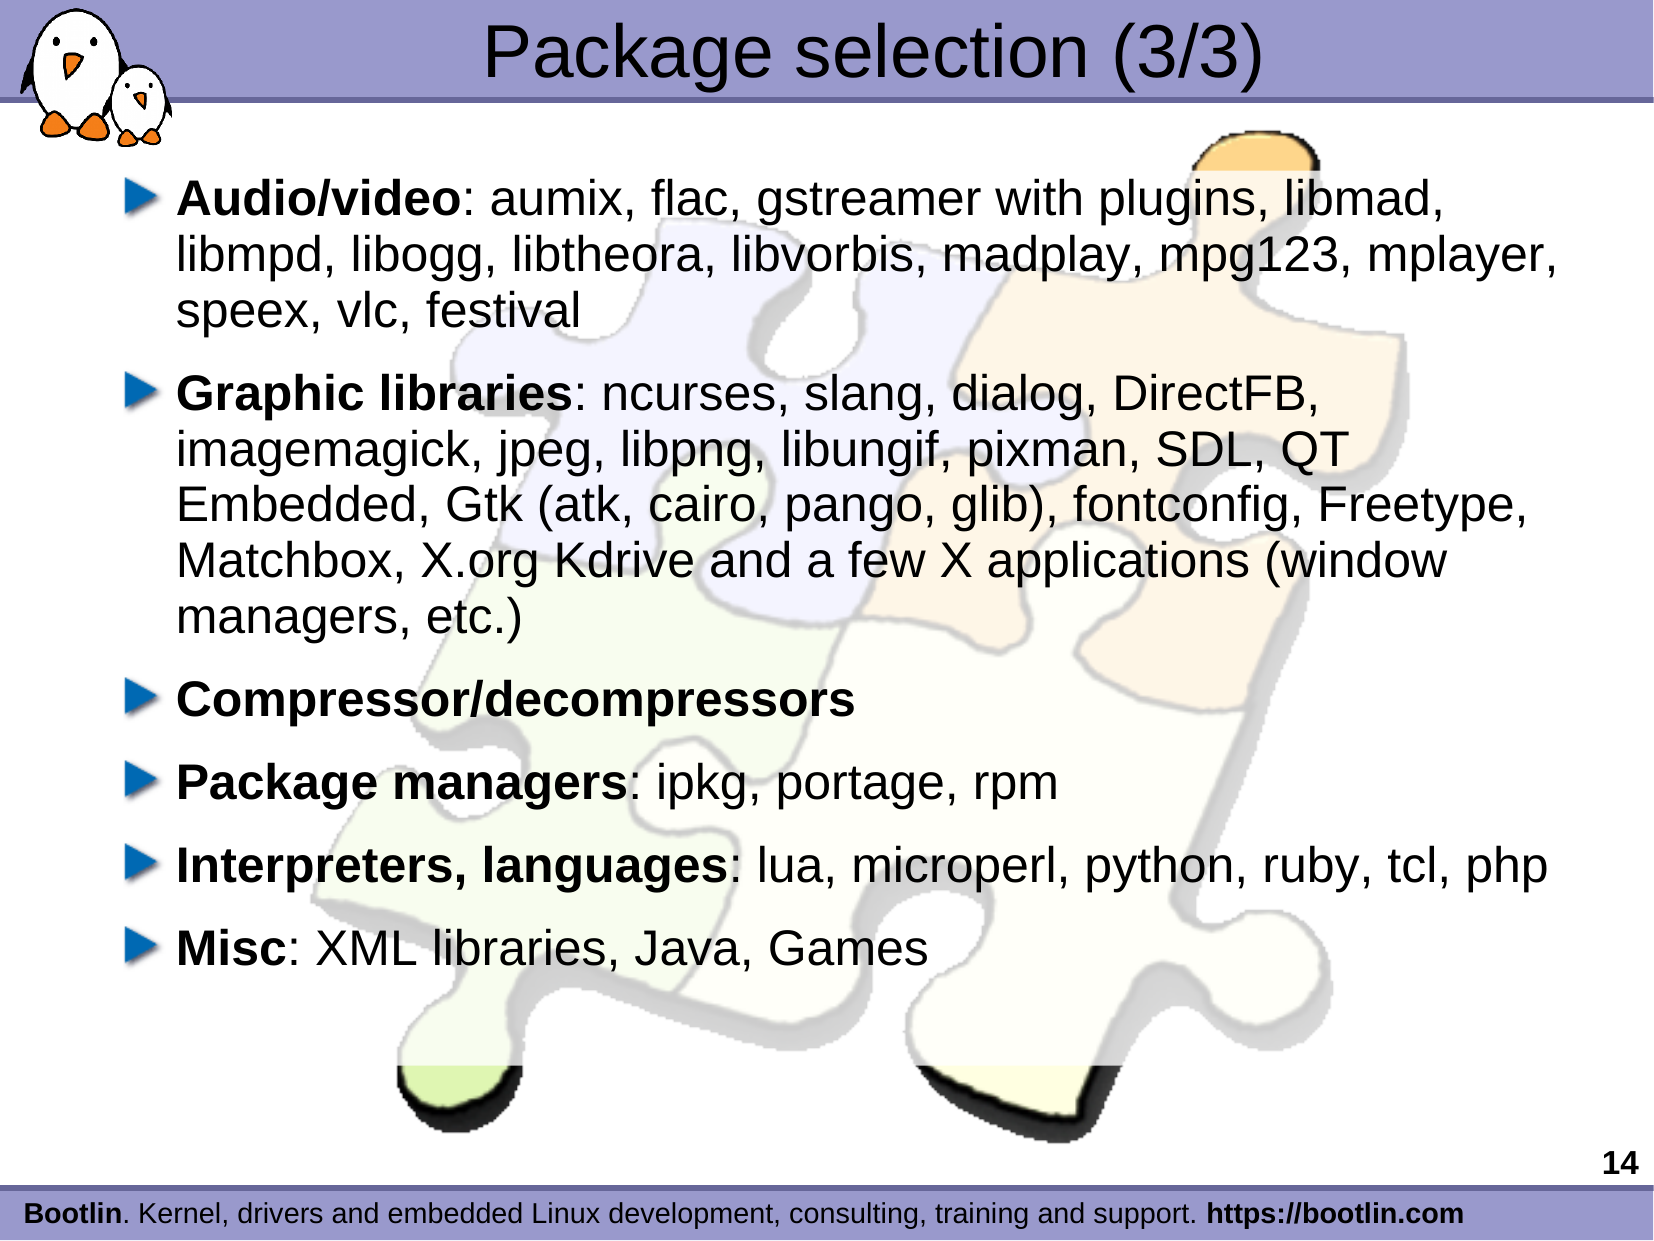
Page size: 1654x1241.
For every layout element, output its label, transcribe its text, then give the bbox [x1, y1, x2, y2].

list Audio/video: aumix, flac, gstreamer with plugins, libmad, libmpd, libogg, libtheora, libvorbis, madplay, mpg123, mplayer, speex, vlc, festival Graphic libraries: ncurses, slang, dialog, DirectFB, imagemagick, jpeg, libpng, libungif, pixman, SDL, QT Embedded, Gtk (atk, cairo, pango, glib), fontconfig, Freetype, Matchbox, X.org Kdrive and a few X applications (window managers, etc.) Compressor/decompressors Package managers: ipkg, portage, rpm Interpreters, languages: lua, microperl, python, ruby, tcl, php Misc: XML libraries, Java, Games [105, 170, 1567, 1066]
picture [20, 8, 172, 147]
picture [287, 110, 1432, 170]
picture [287, 1066, 1432, 1176]
title Package selection (3/3) [197, 5, 1551, 97]
